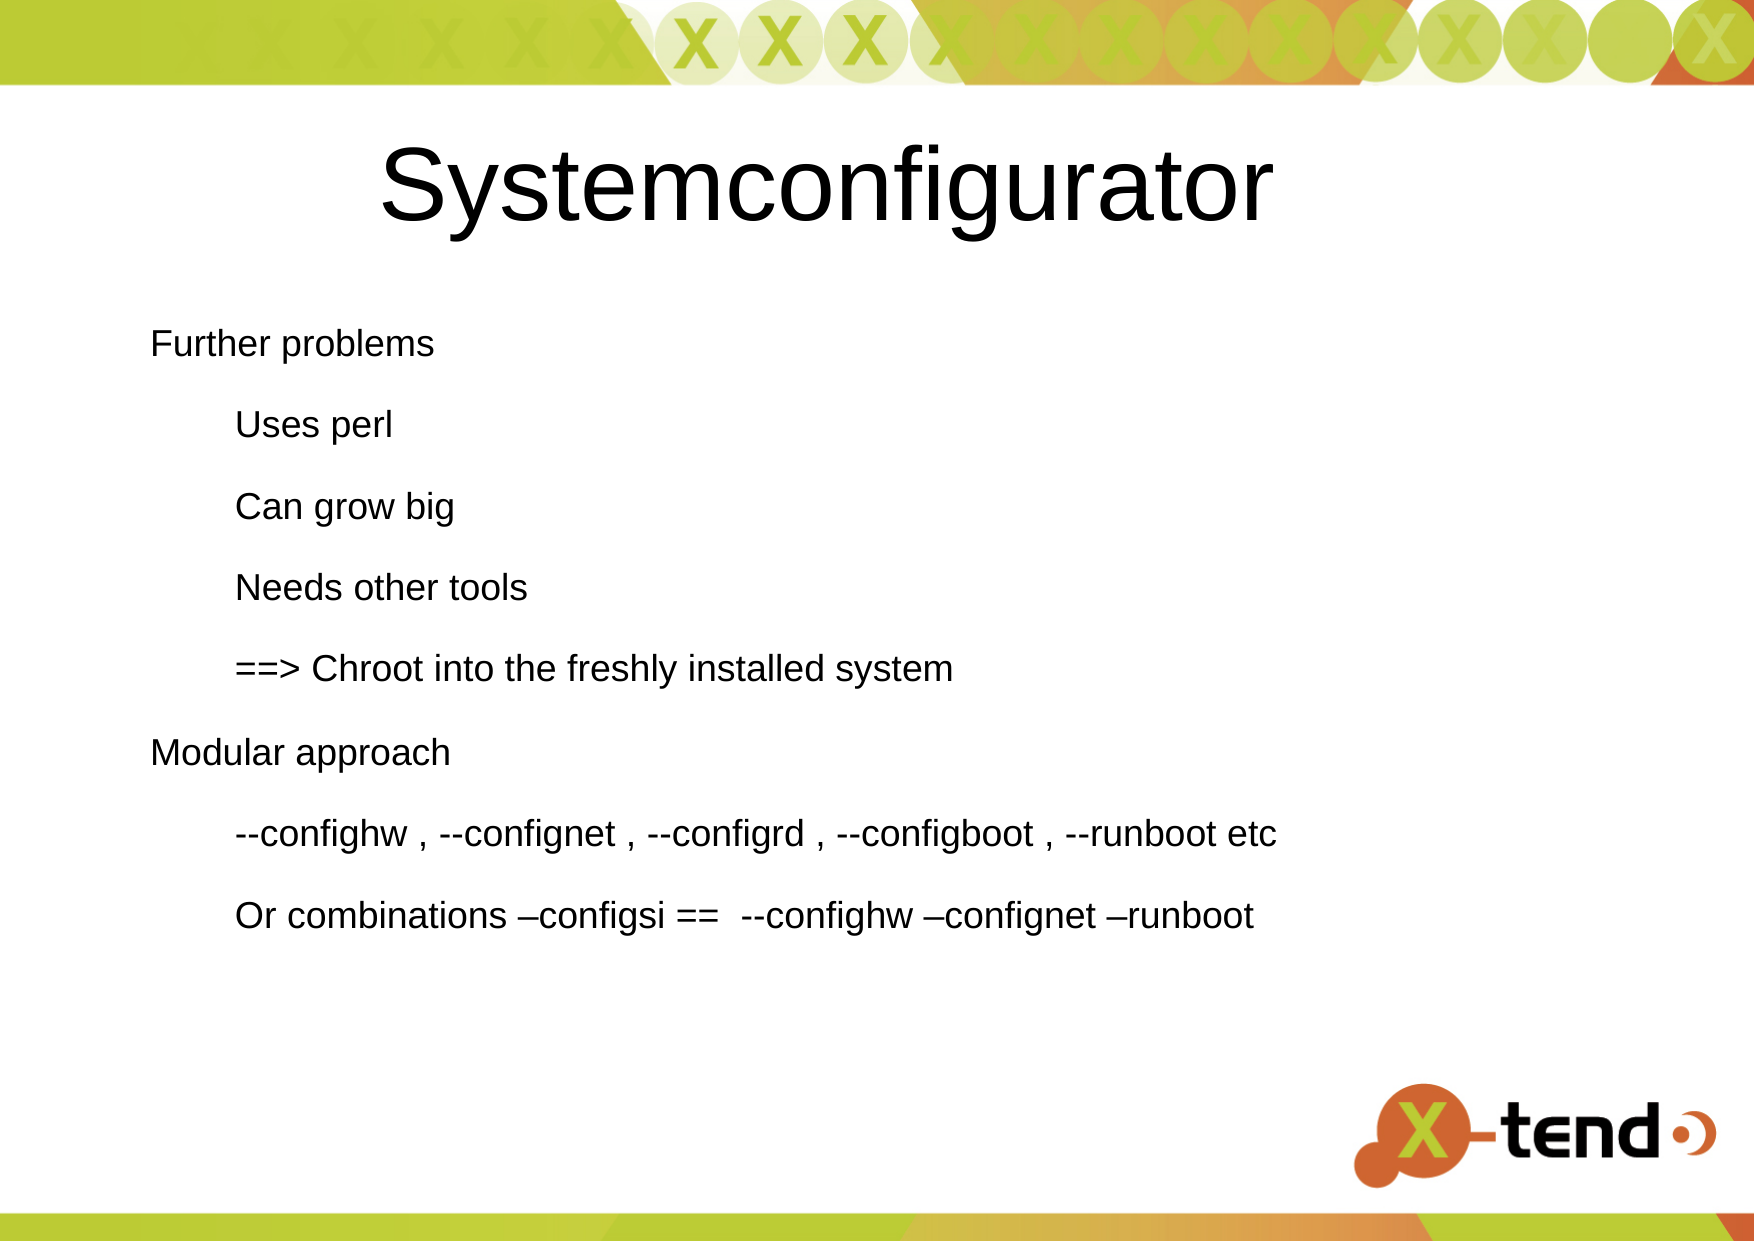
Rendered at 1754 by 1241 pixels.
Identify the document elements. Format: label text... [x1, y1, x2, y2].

title Systemconfigurator [121, 49, 1534, 257]
list Further problems Uses perl Can grow big Needs other tools ==> Chroot into the freshly installed system Modular approach --confighw , --confignet , --configrd , --configboot , --runboot etc Or combinations –configsi == --confighw –confignet –runboot [149, 300, 1531, 1082]
picture [0, 0, 1754, 1241]
